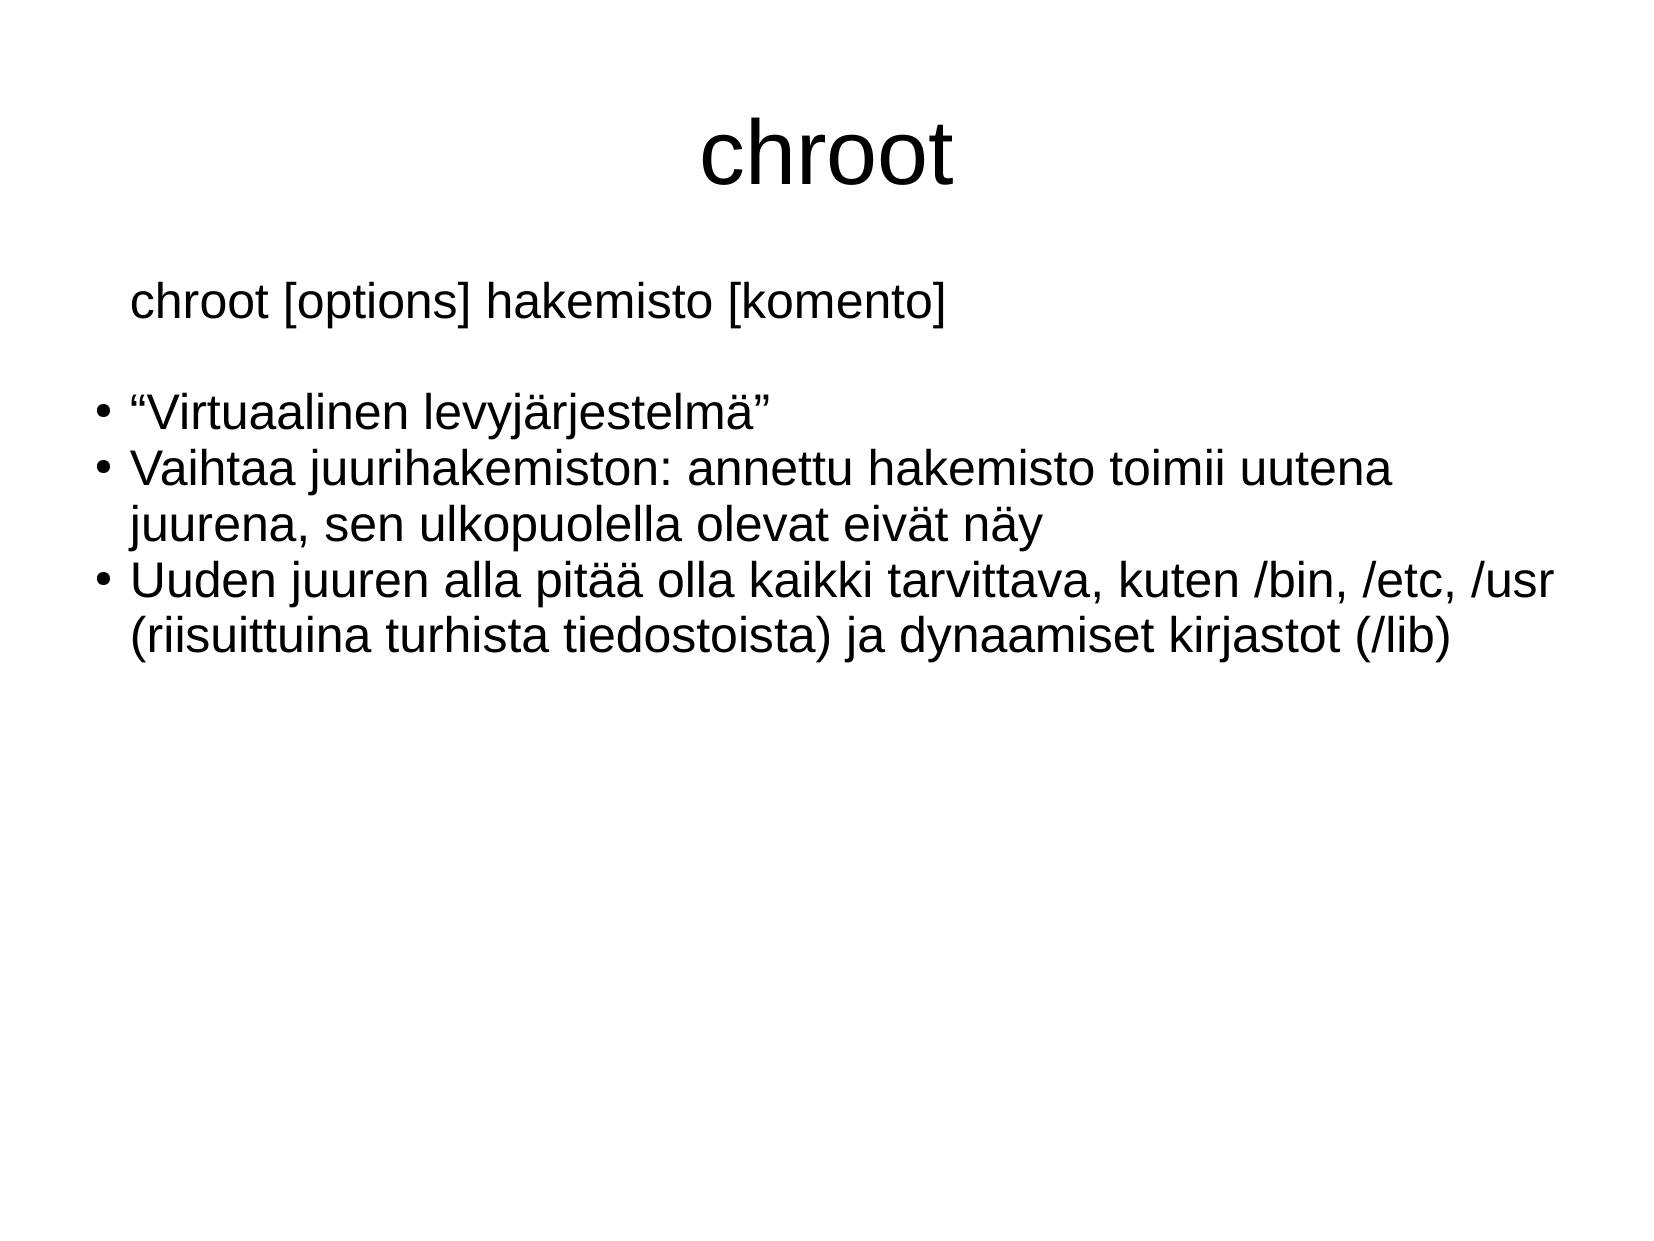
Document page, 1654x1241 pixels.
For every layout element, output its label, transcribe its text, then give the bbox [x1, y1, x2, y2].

title chroot [82, 49, 1571, 257]
subtitle chroot [options] hakemisto [komento] “Virtuaalinen levyjärjestelmä” Vaihtaa juurihakemiston: annettu hakemisto toimii uutena juurena, sen ulkopuolella olevat eivät näy Uuden juuren alla pitää olla kaikki tarvittava, kuten /bin, /etc, /usr (riisuittuina turhista tiedostoista) ja dynaamiset kirjastot (/lib) [94, 212, 1583, 780]
